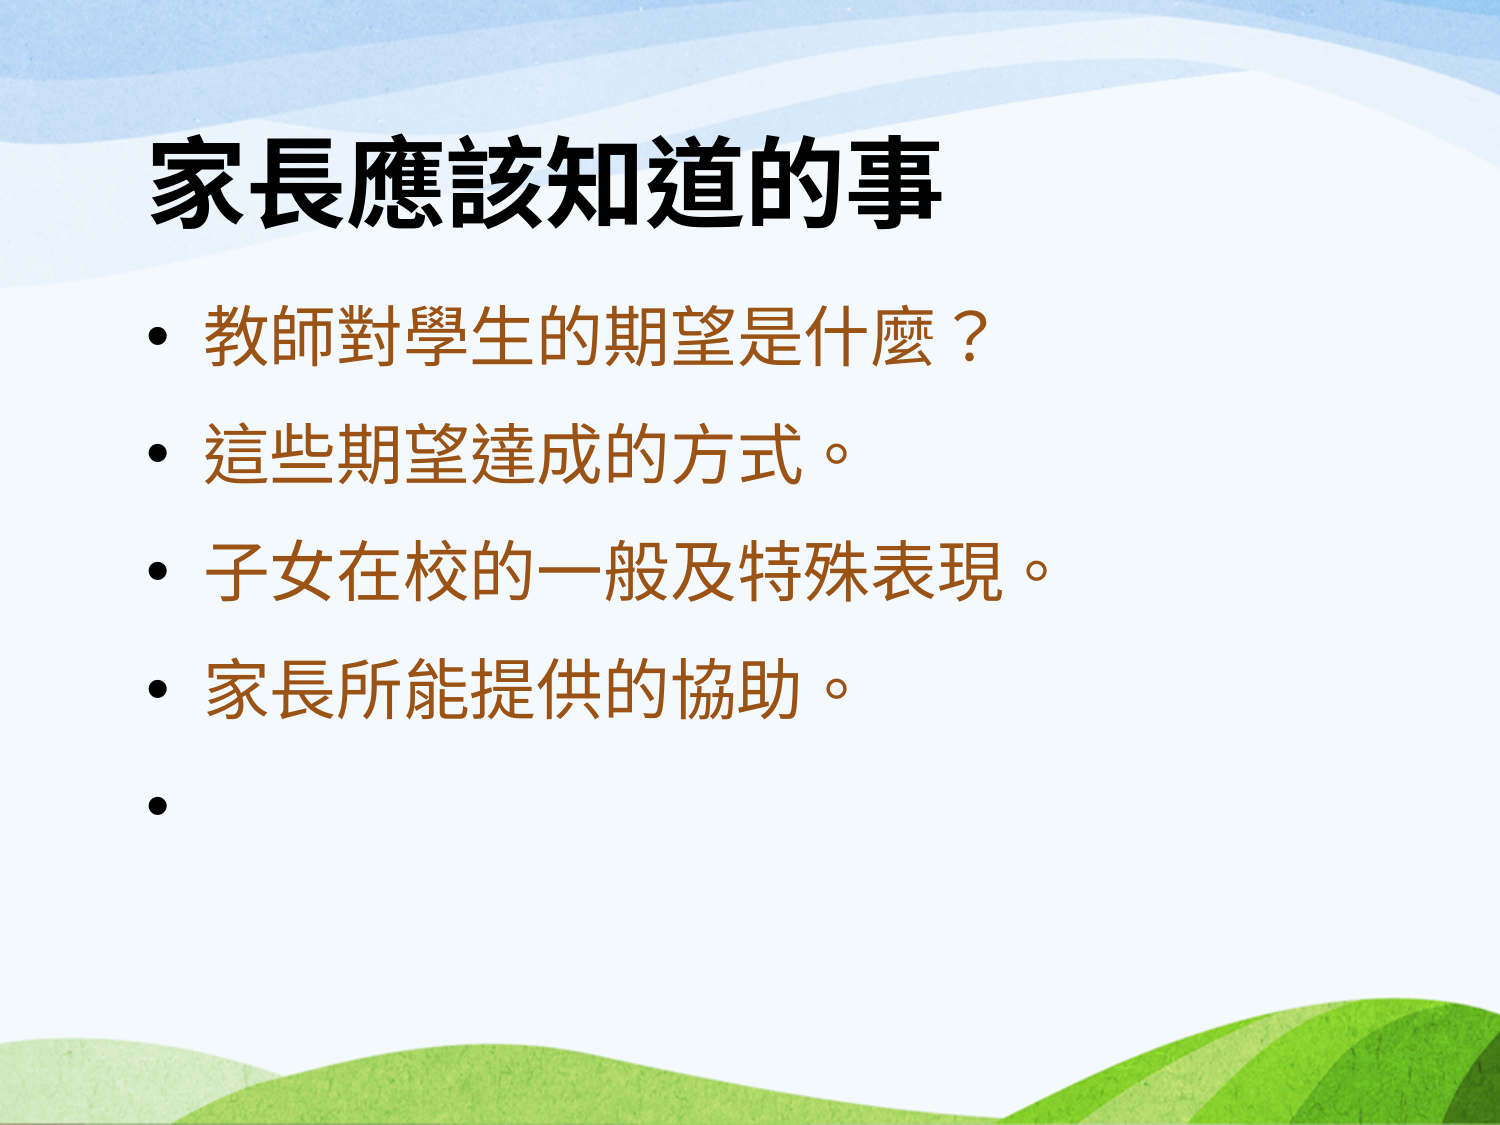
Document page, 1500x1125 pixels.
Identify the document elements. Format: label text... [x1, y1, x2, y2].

list 教師對學生的期望是什麼？ 這些期望達成的方式。 子女在校的一般及特殊表現。 家長所能提供的協助。 [131, 287, 1369, 982]
title 家長應該知道的事 [131, 50, 1369, 251]
